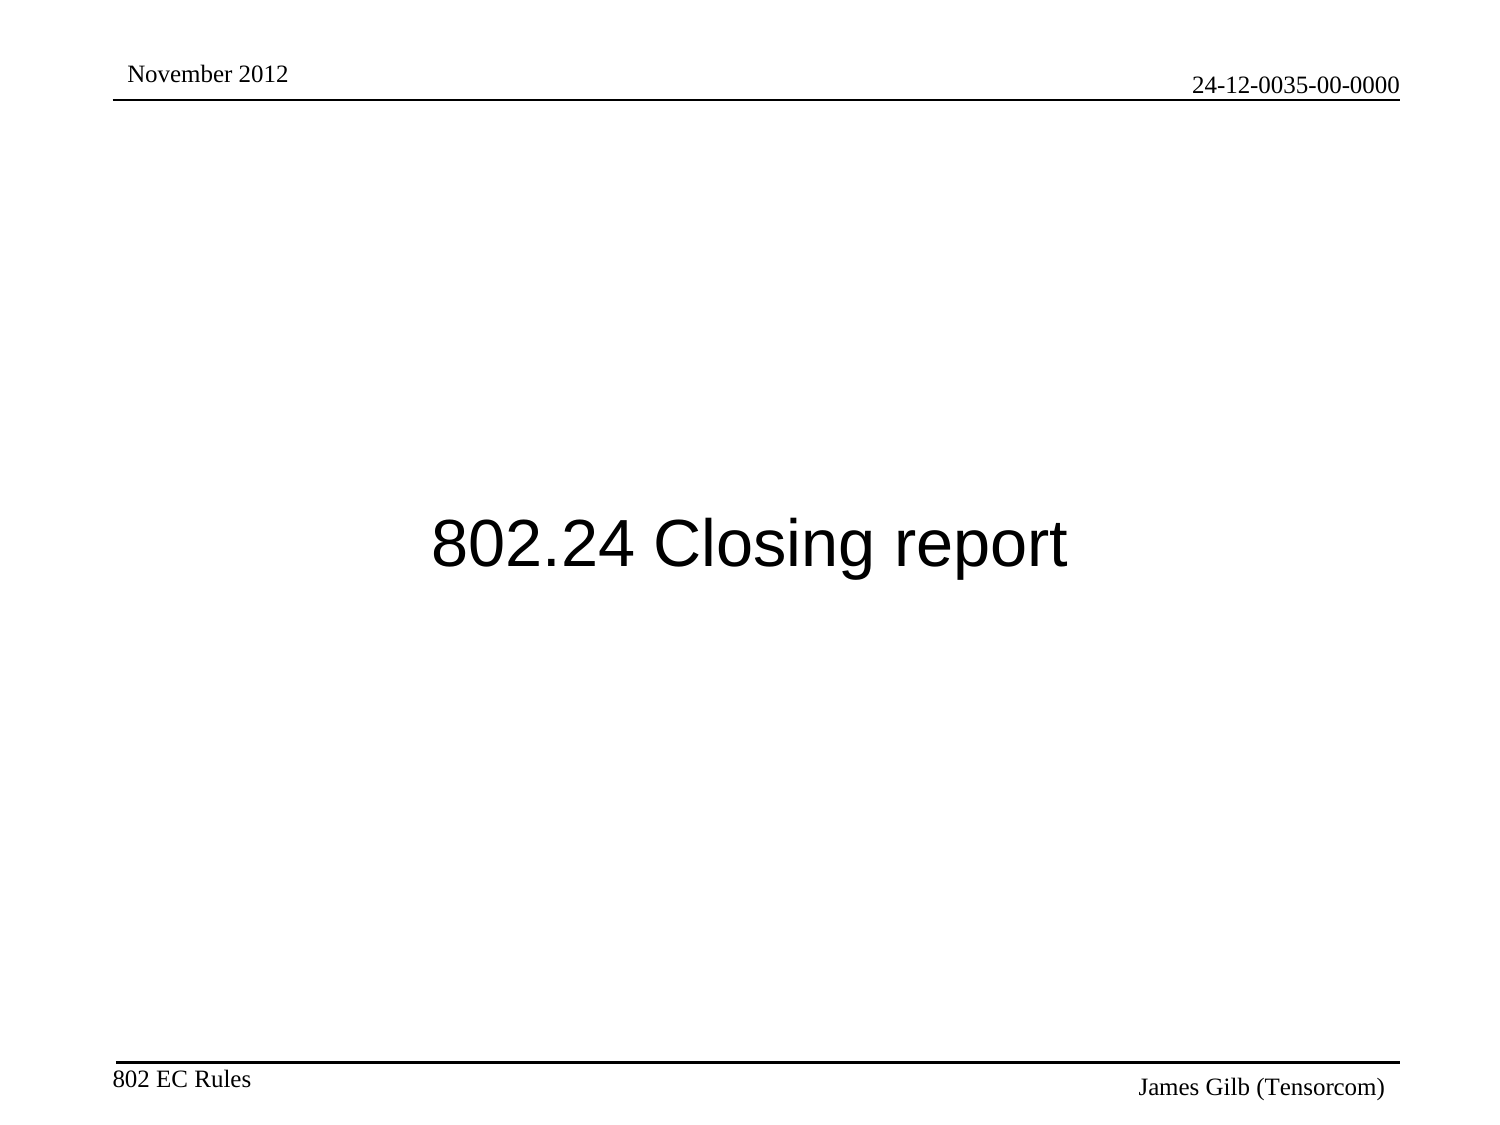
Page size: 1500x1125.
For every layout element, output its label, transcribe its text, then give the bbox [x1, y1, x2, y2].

subtitle 802.24 Closing report [112, 112, 1388, 968]
